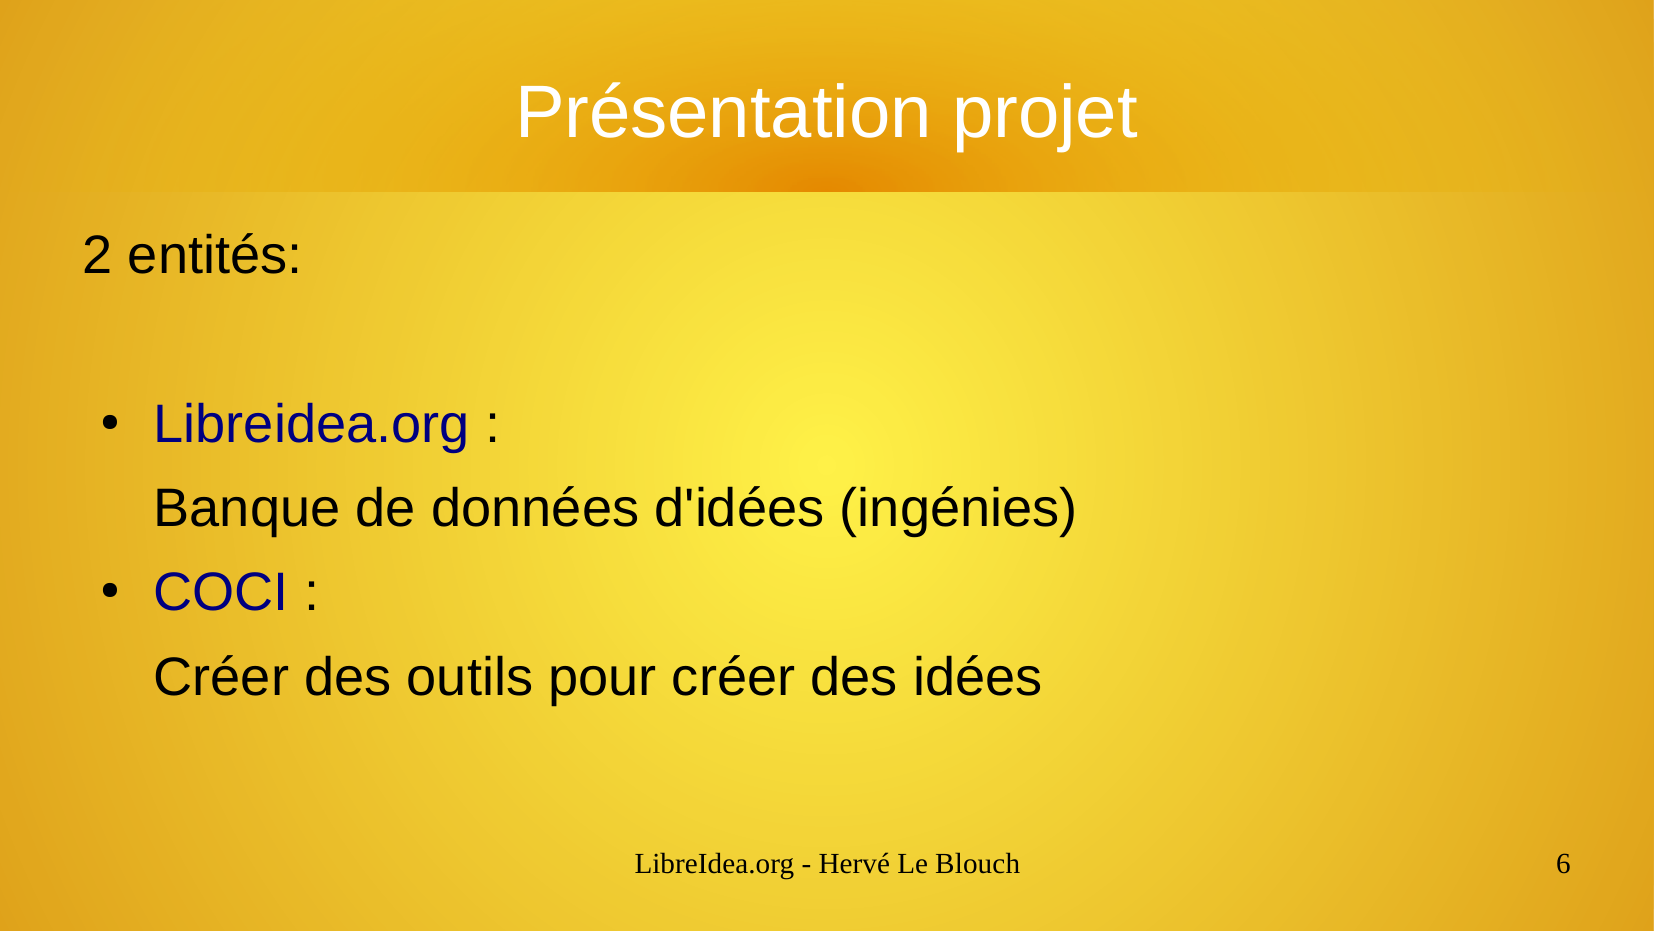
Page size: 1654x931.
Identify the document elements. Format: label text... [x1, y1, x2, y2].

title Présentation projet [82, 35, 1571, 189]
list 2 entités: Libreidea.org : Banque de données d'idées (ingénies) COCI : Créer des outils pour créer des idées [82, 224, 1571, 764]
